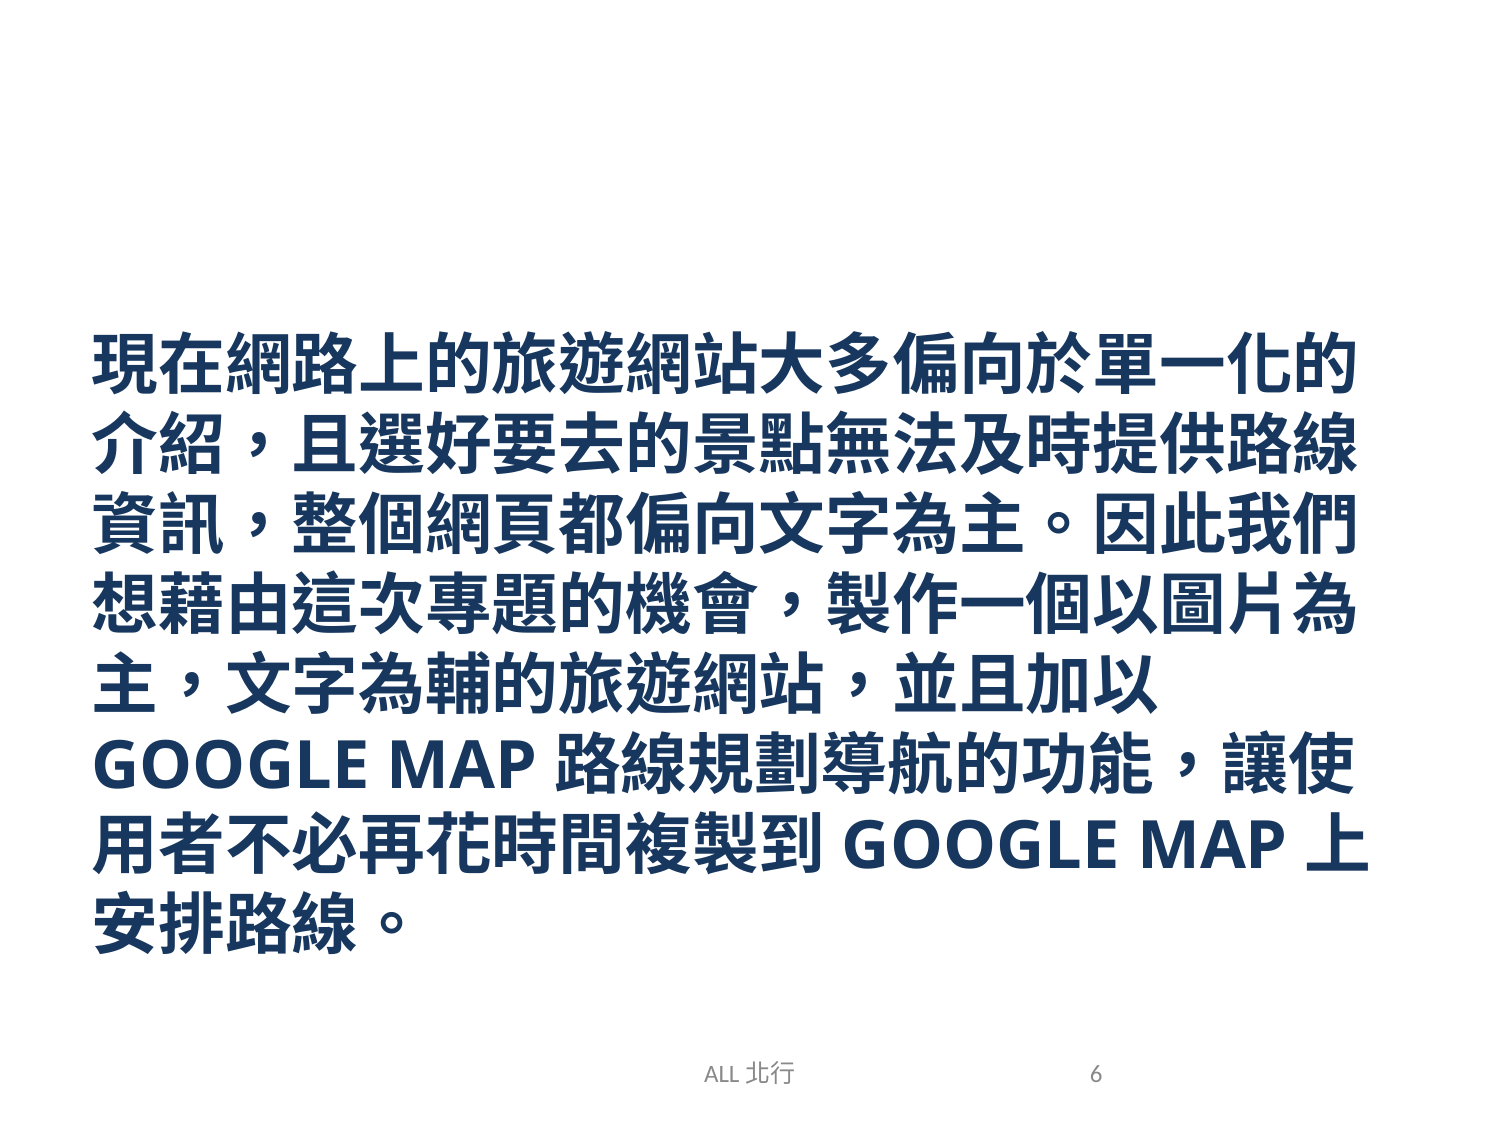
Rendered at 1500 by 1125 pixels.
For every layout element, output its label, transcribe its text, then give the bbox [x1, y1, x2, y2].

list 現在網路上的旅遊網站大多偏向於單一化的介紹，且選好要去的景點無法及時提供路線資訊，整個網頁都偏向文字為主。因此我們想藉由這次專題的機會，製作一個以圖片為主，文字為輔的旅遊網站，並且加以GOOGLE MAP路線規劃導航的功能，讓使用者不必再花時間複製到GOOGLE MAP上安排路線。 [76, 314, 1427, 1125]
text_box 6 [1074, 1042, 1426, 1103]
text_box ALL北行 [512, 1042, 988, 1103]
